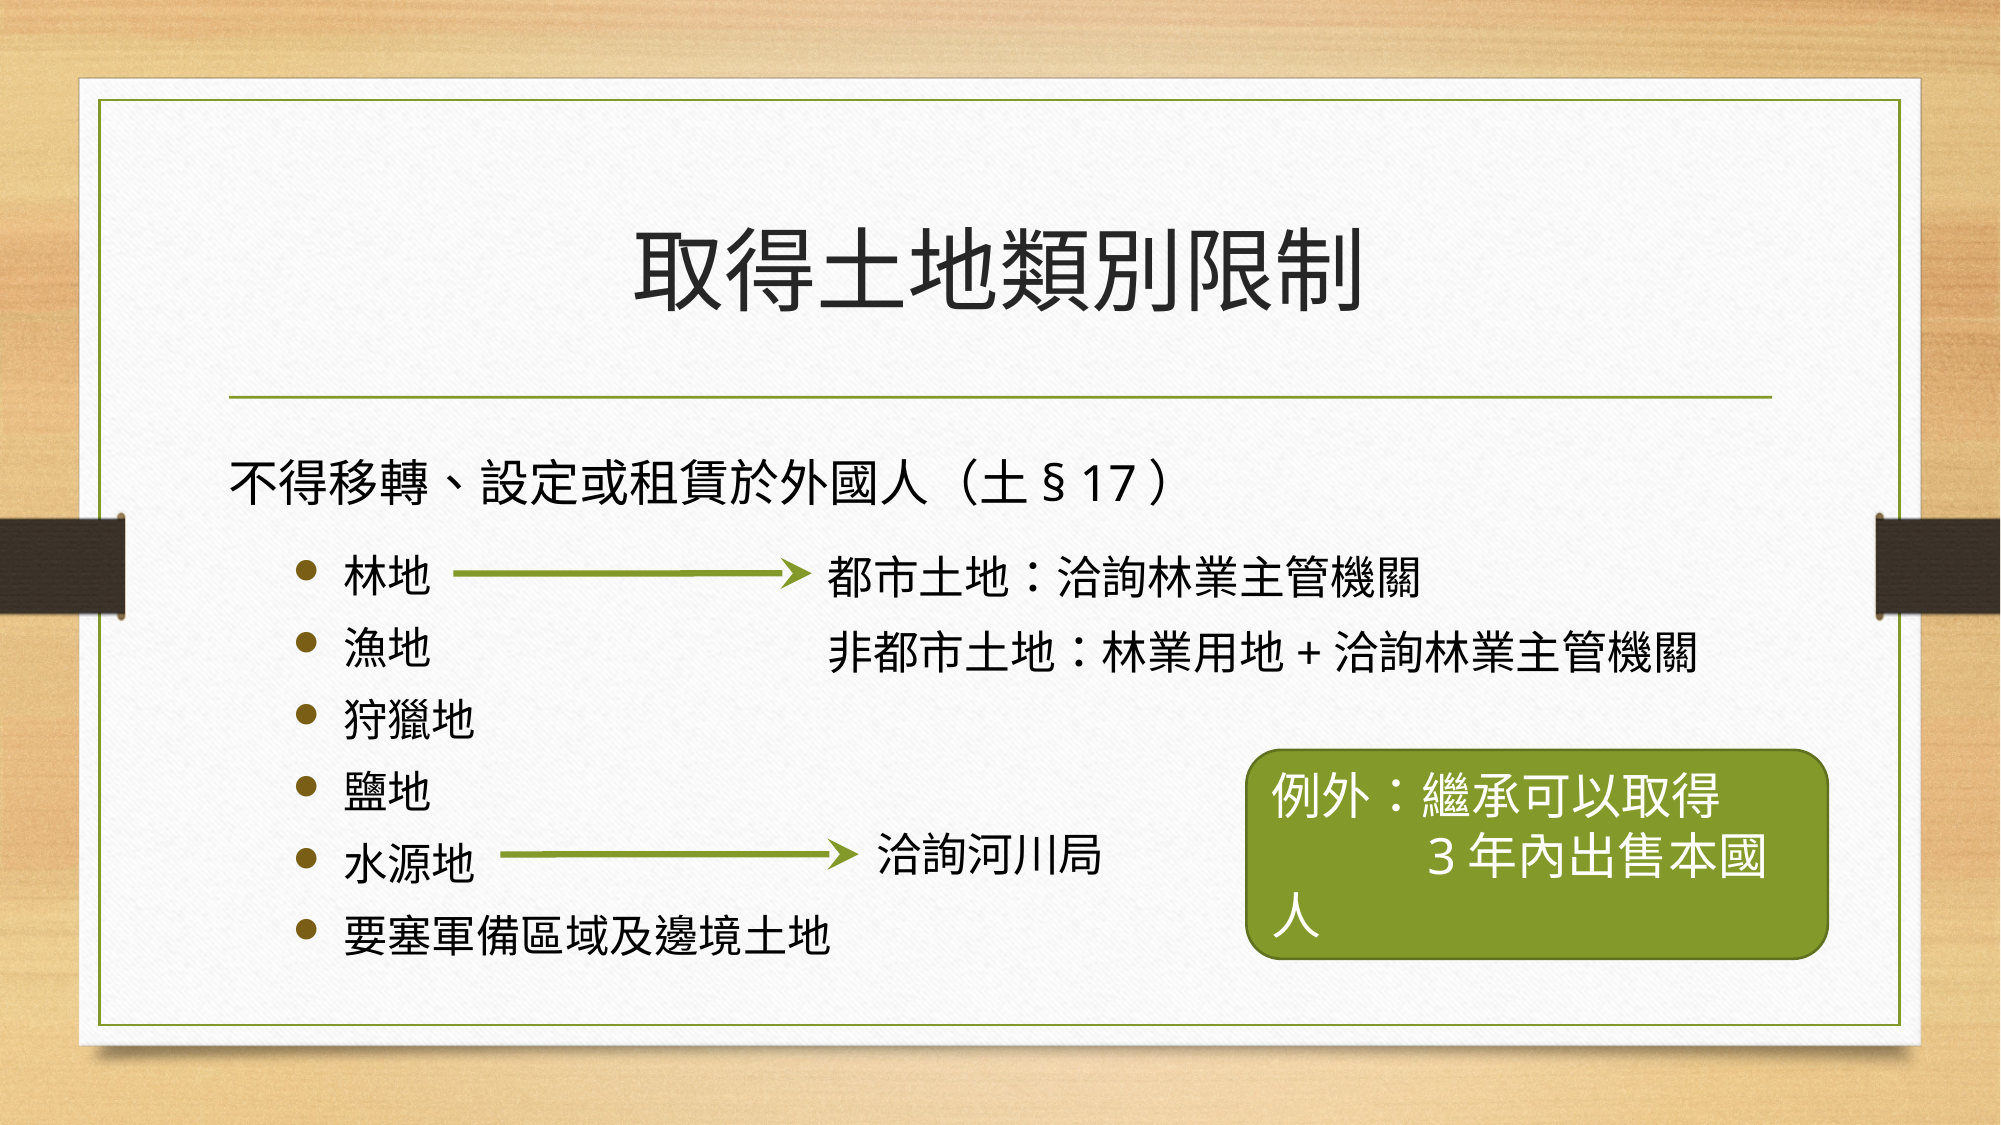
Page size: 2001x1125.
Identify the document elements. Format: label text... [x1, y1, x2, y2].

text_box 都市土地：洽詢林業主管機關 非都市土地：林業用地+洽詢林業主管機關 [812, 540, 1818, 686]
text_box 洽詢河川局 [861, 817, 1181, 909]
text_box 林地 漁地 狩獵地 鹽地 水源地 要塞軍備區域及邊境土地 [278, 540, 1895, 971]
text_box 例外：繼承可以取得 3年內出售本國人 [1246, 749, 1828, 959]
title 取得土地類別限制 [212, 161, 1788, 375]
text_box 不得移轉、設定或租賃於外國人（土§ 17） [214, 444, 1214, 520]
picture [0, 0, 2001, 1125]
